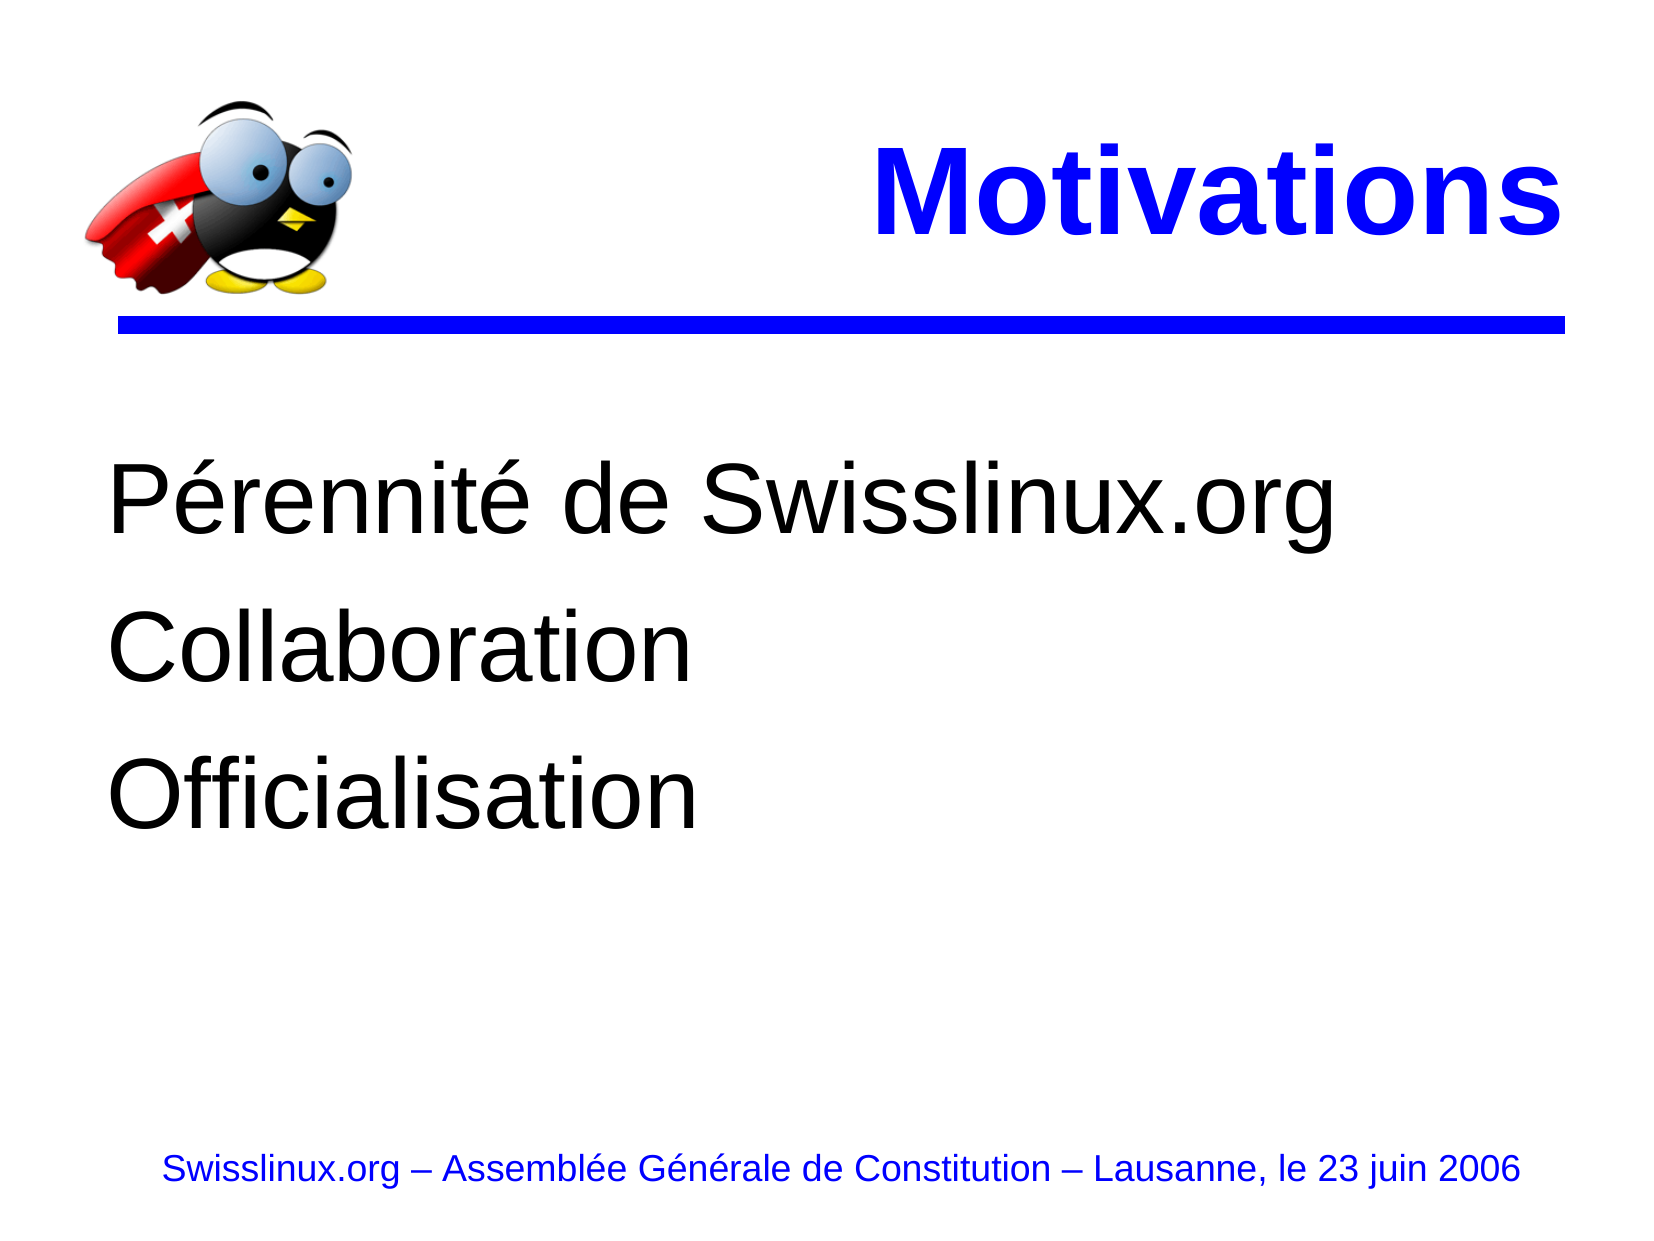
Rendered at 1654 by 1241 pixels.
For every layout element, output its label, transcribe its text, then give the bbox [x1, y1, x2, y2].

list Collaboration [88, 590, 1577, 715]
list Pérennité de Swisslinux.org [88, 442, 1577, 567]
list Officialisation [88, 738, 1577, 863]
title Motivations [490, 88, 1565, 296]
text_box Swisslinux.org – Assemblée Générale de Constitution – Lausanne, le 23 juin 2006 [118, 1131, 1565, 1211]
picture [81, 99, 355, 296]
